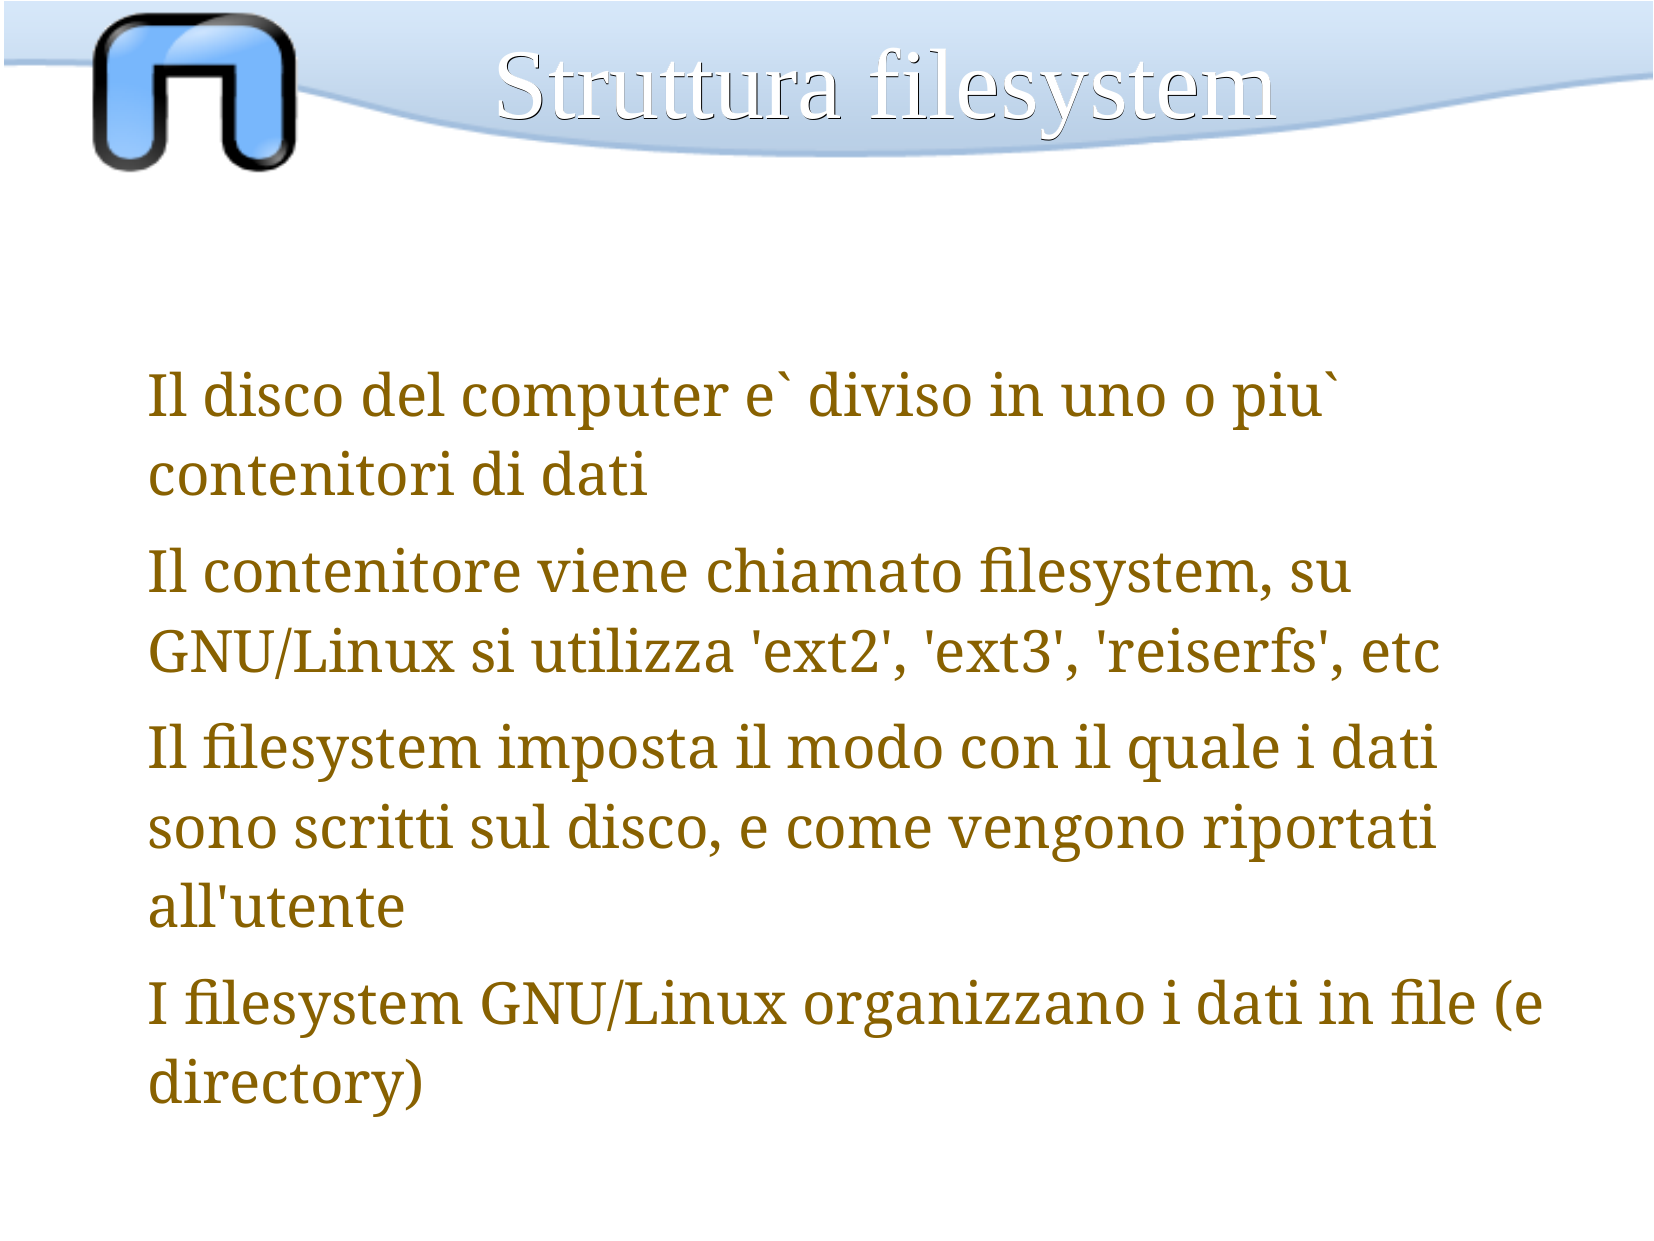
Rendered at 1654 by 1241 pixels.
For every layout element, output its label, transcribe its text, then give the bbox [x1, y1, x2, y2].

list Il disco del computer e` diviso in uno o piu` contenitori di dati Il contenitore viene chiamato filesystem, su GNU/Linux si utilizza 'ext2', 'ext3', 'reiserfs', etc Il filesystem imposta il modo con il quale i dati sono scritti sul disco, e come vengono riportati all'utente I filesystem GNU/Linux organizzano i dati in file (e directory) [147, 354, 1565, 1241]
picture [0, 0, 1654, 1241]
text_box Struttura filesystem [472, 29, 1300, 266]
